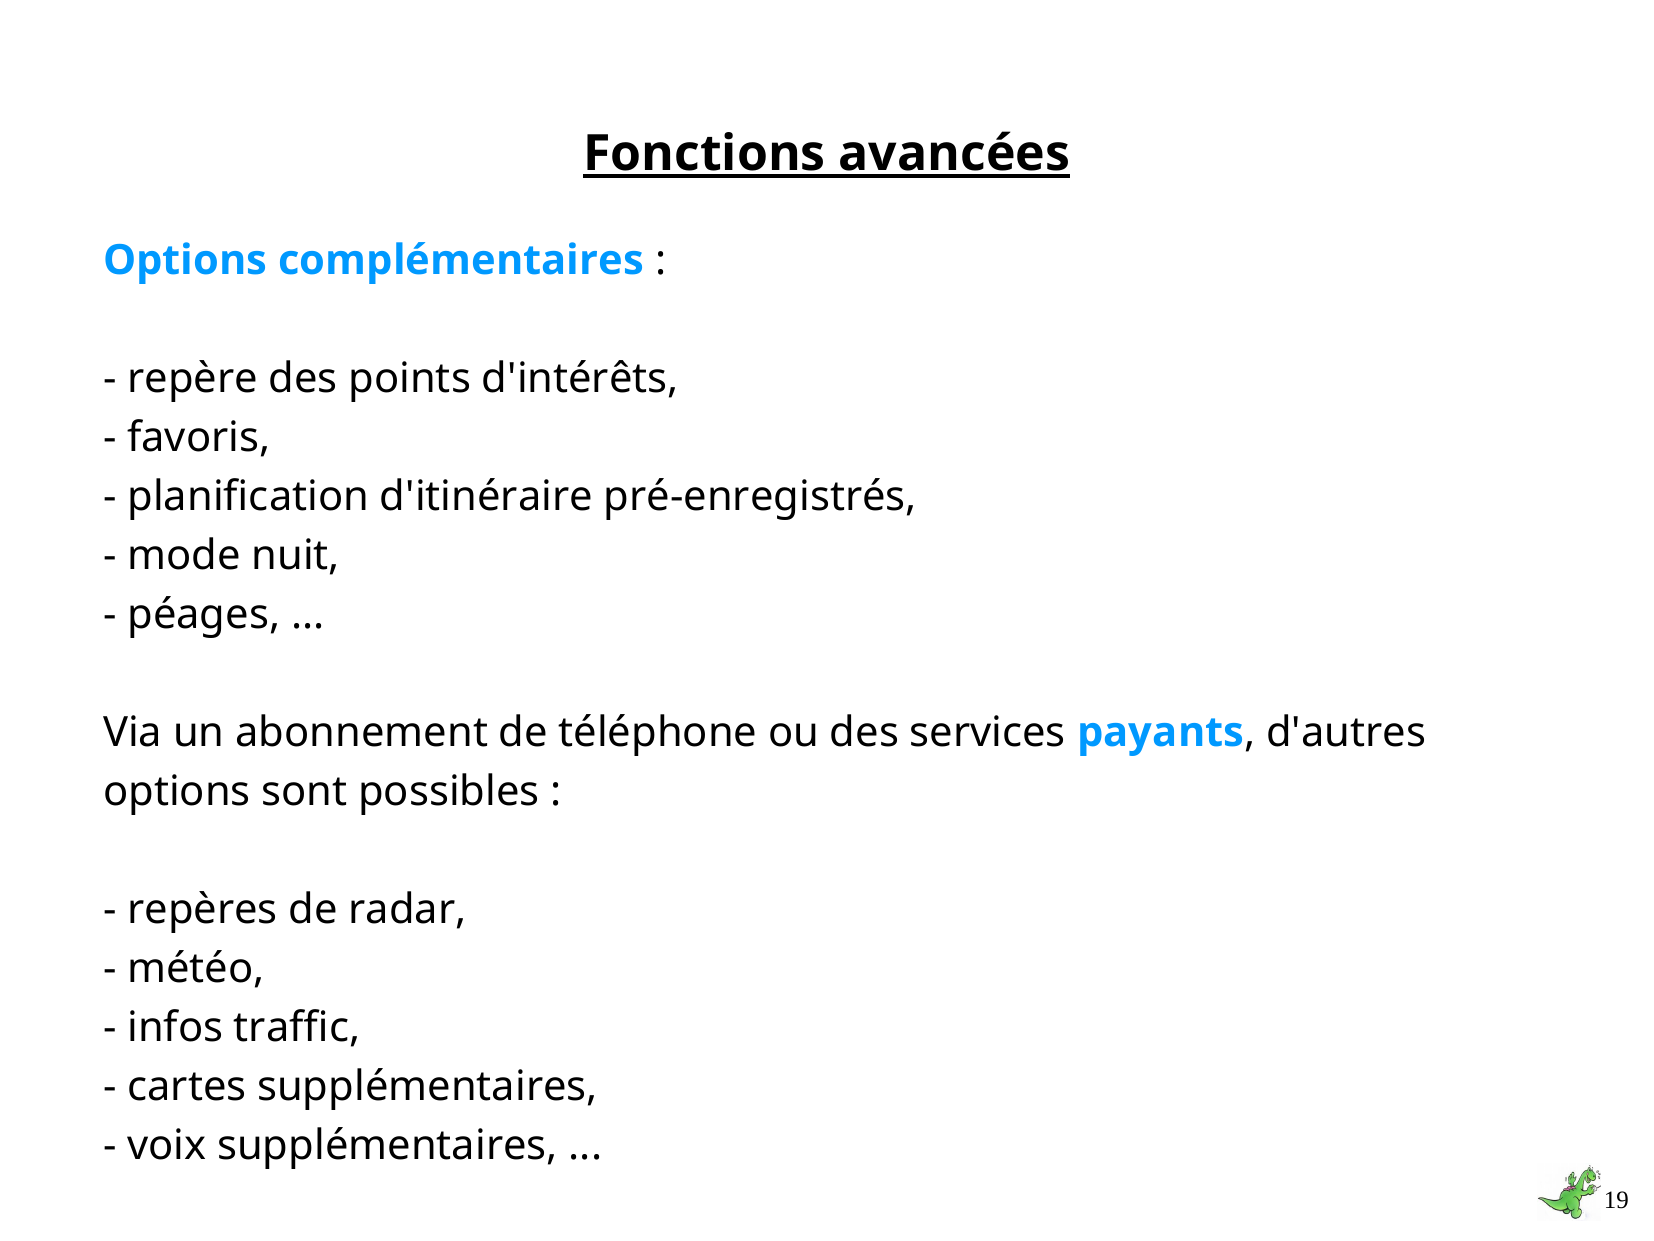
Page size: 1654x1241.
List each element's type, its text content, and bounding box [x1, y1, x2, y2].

text_box Fonctions avancées Options complémentaires : - repère des points d'intérêts, - favoris, - planification d'itinéraire pré-enregistrés, - mode nuit, - péages, ... Via un abonnement de téléphone ou des services payants, d'autres options sont possibles : - repères de radar, - météo, - infos traffic, - cartes supplémentaires, - voix supplémentaires, ... [88, 101, 1566, 1241]
picture [1566, 1163, 1601, 1221]
text_box 19 [1603, 1187, 1633, 1215]
